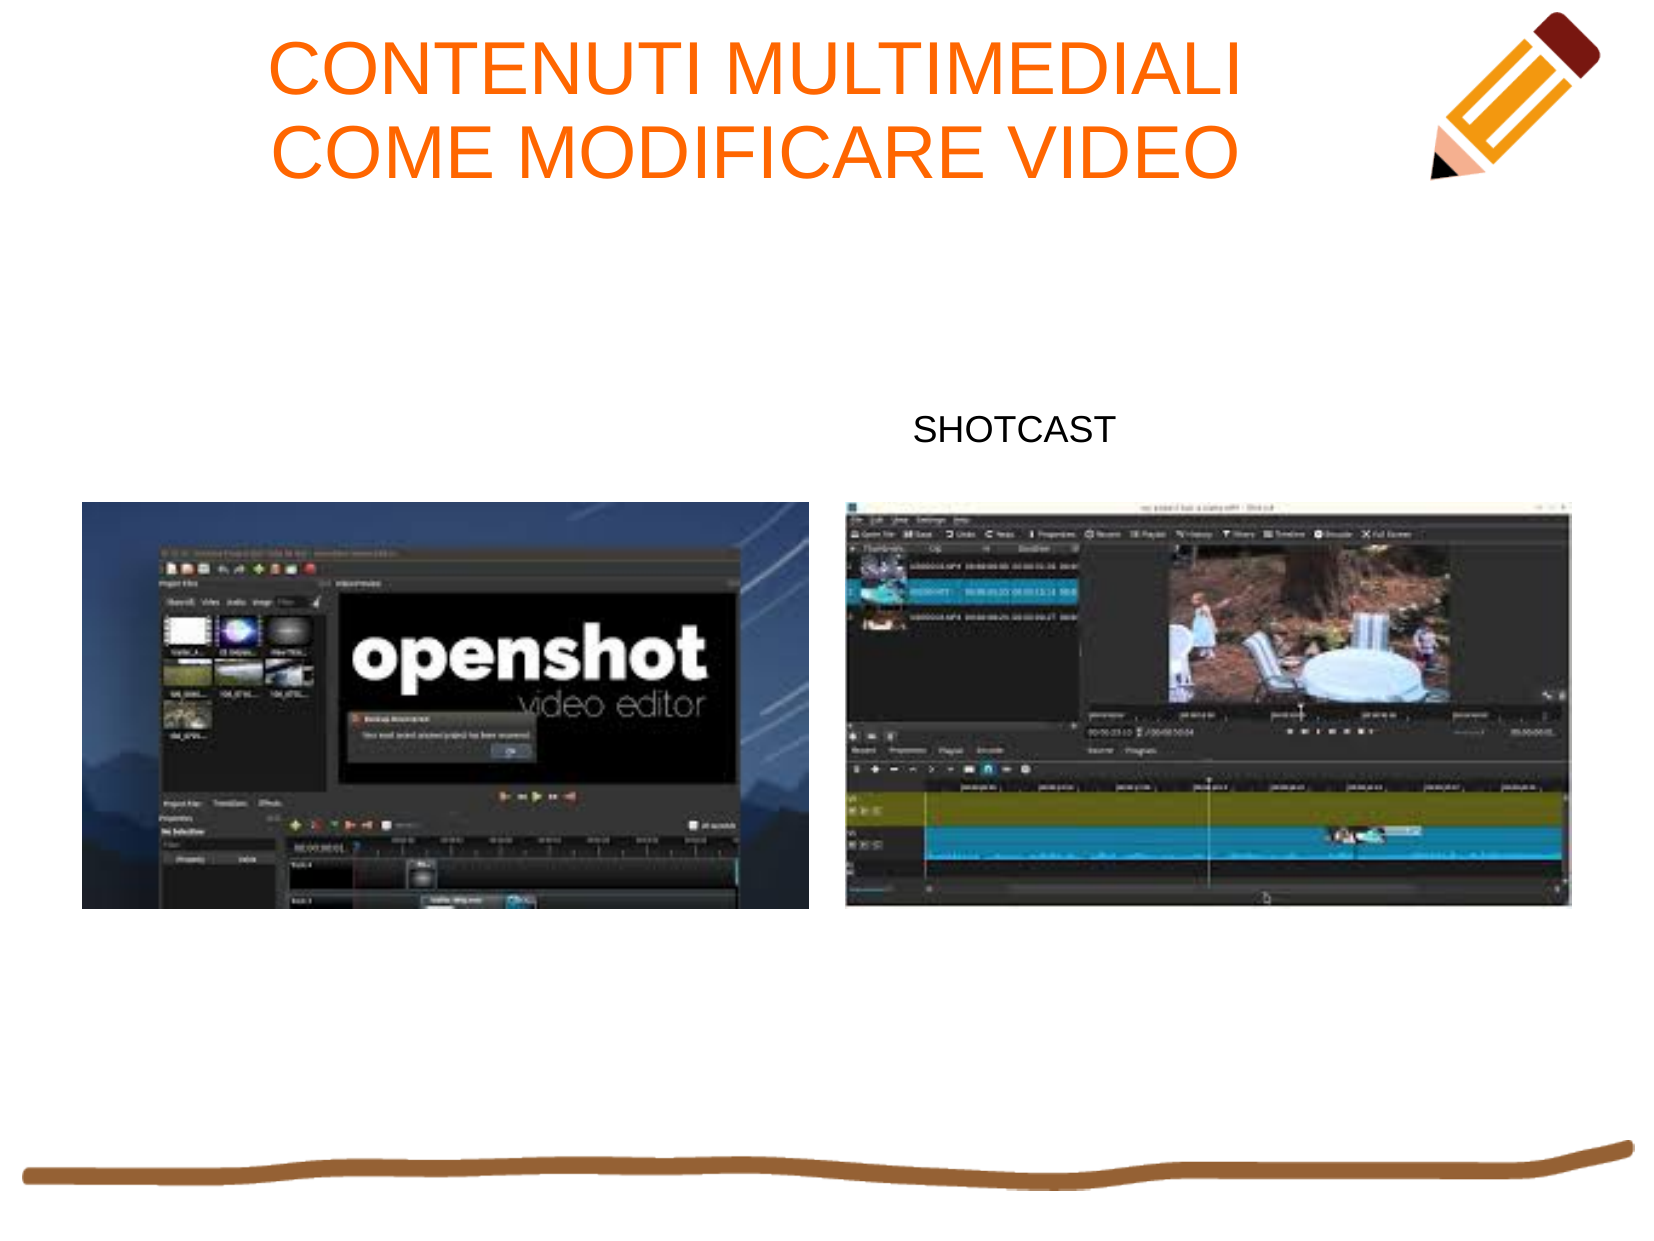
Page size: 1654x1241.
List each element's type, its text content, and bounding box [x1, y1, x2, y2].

picture [22, 1140, 1635, 1191]
picture [82, 502, 809, 909]
picture [845, 502, 1572, 909]
title CONTENUTI MULTIMEDIALI COME MODIFICARE VIDEO [82, 26, 1430, 195]
picture [1430, 12, 1601, 181]
text_box SHOTCAST [897, 401, 1406, 459]
